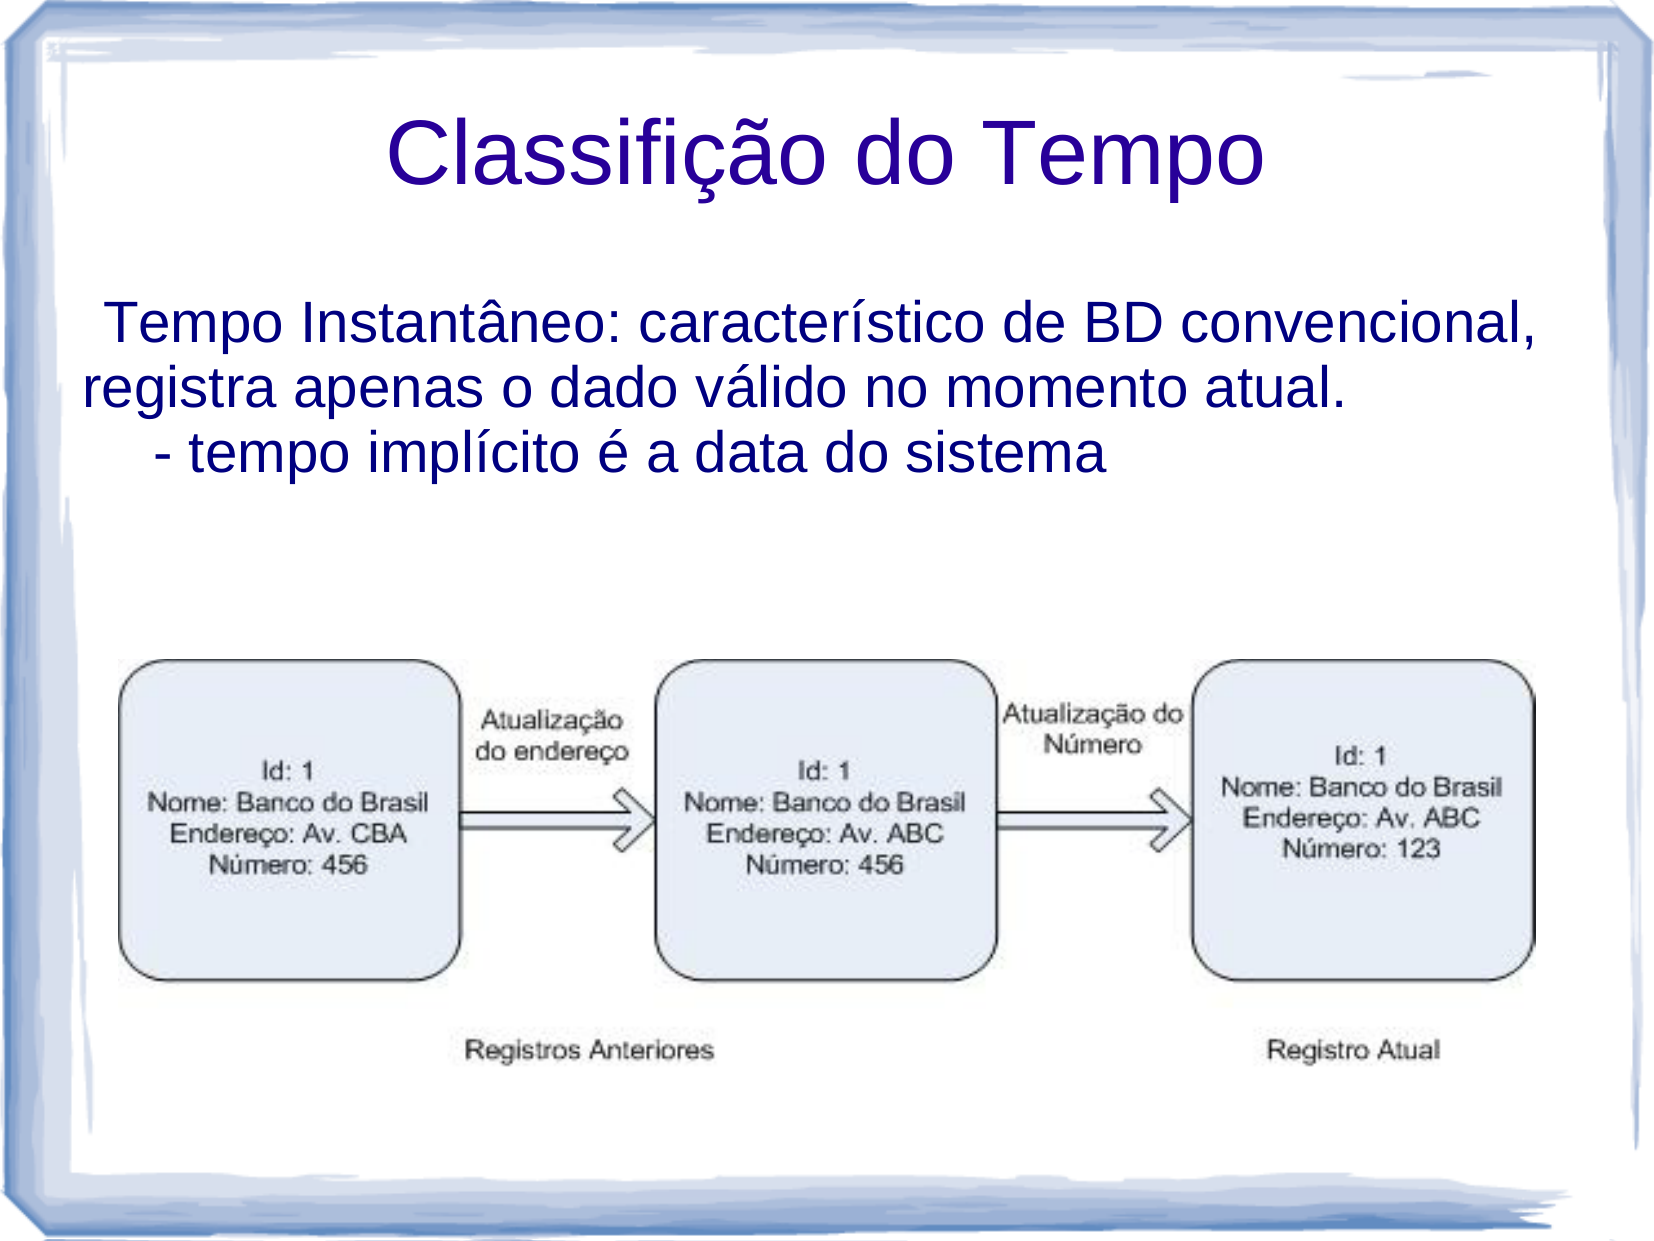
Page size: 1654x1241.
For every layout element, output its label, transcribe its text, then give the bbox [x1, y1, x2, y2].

list Tempo Instantâneo: característico de BD convencional, registra apenas o dado válido no momento atual. - tempo implícito é a data do sistema [82, 290, 1571, 1094]
title Classifição do Tempo [82, 49, 1571, 257]
picture [0, 0, 1654, 1241]
